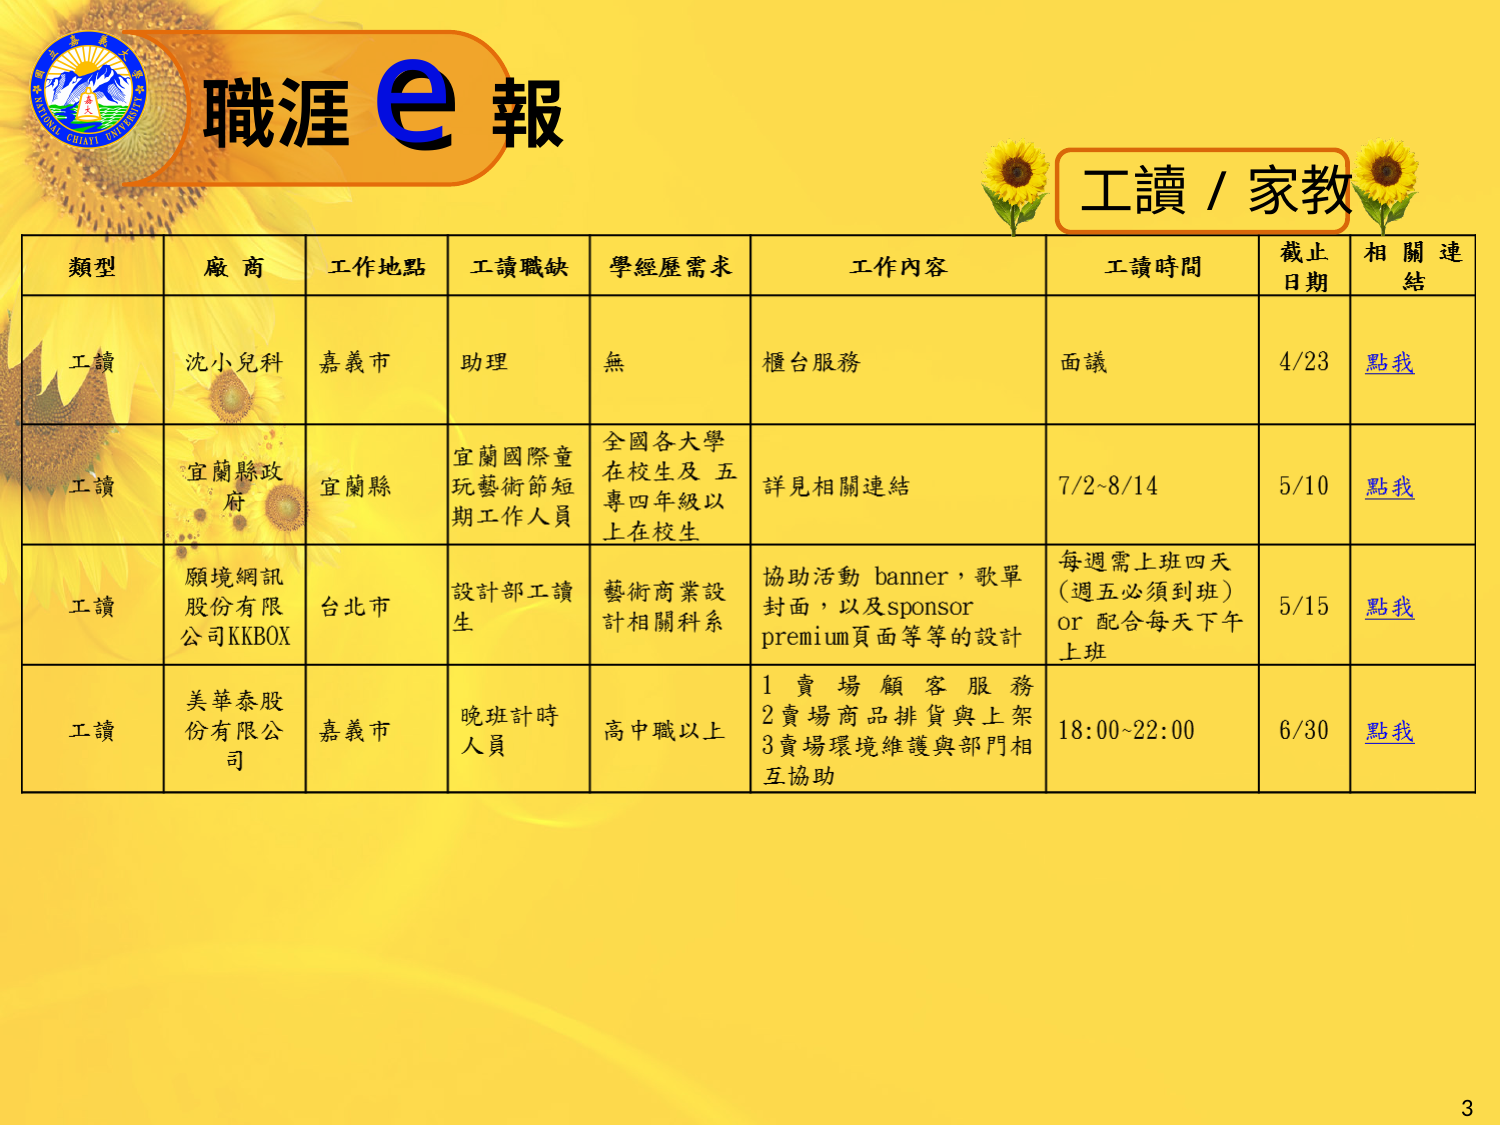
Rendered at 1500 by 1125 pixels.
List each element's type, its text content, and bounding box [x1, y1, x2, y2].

picture [21, 135, 1476, 805]
text_box 3 [1445, 1084, 1490, 1125]
text_box 工讀/家教 [1065, 149, 1333, 230]
text_box 職涯e報 [186, 0, 609, 181]
text_box [123, 32, 186, 86]
text_box [123, 130, 469, 185]
picture [29, 30, 148, 150]
